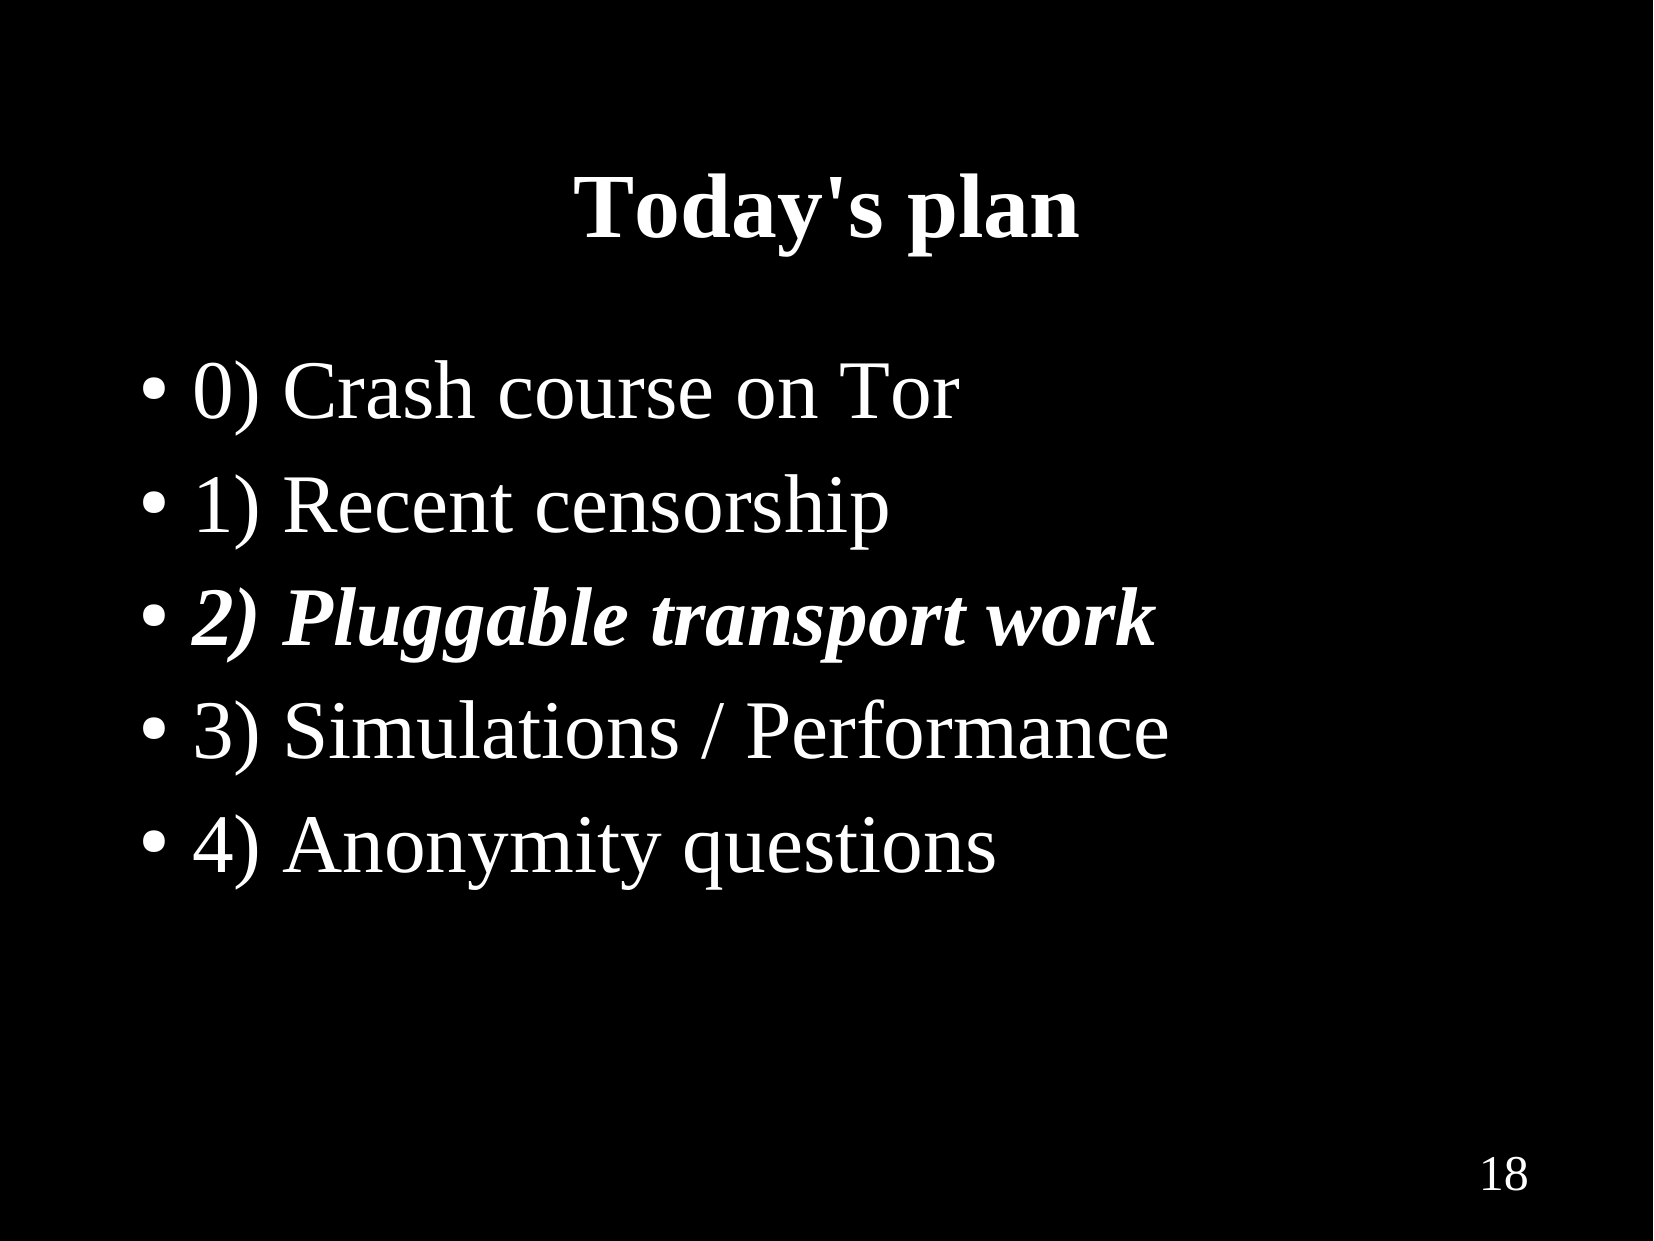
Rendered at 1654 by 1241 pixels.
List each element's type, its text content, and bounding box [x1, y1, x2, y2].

title Today's plan [121, 102, 1534, 311]
list 0) Crash course on Tor 1) Recent censorship 2) Pluggable transport work 3) Simulations / Performance 4) Anonymity questions [121, 344, 1534, 1127]
